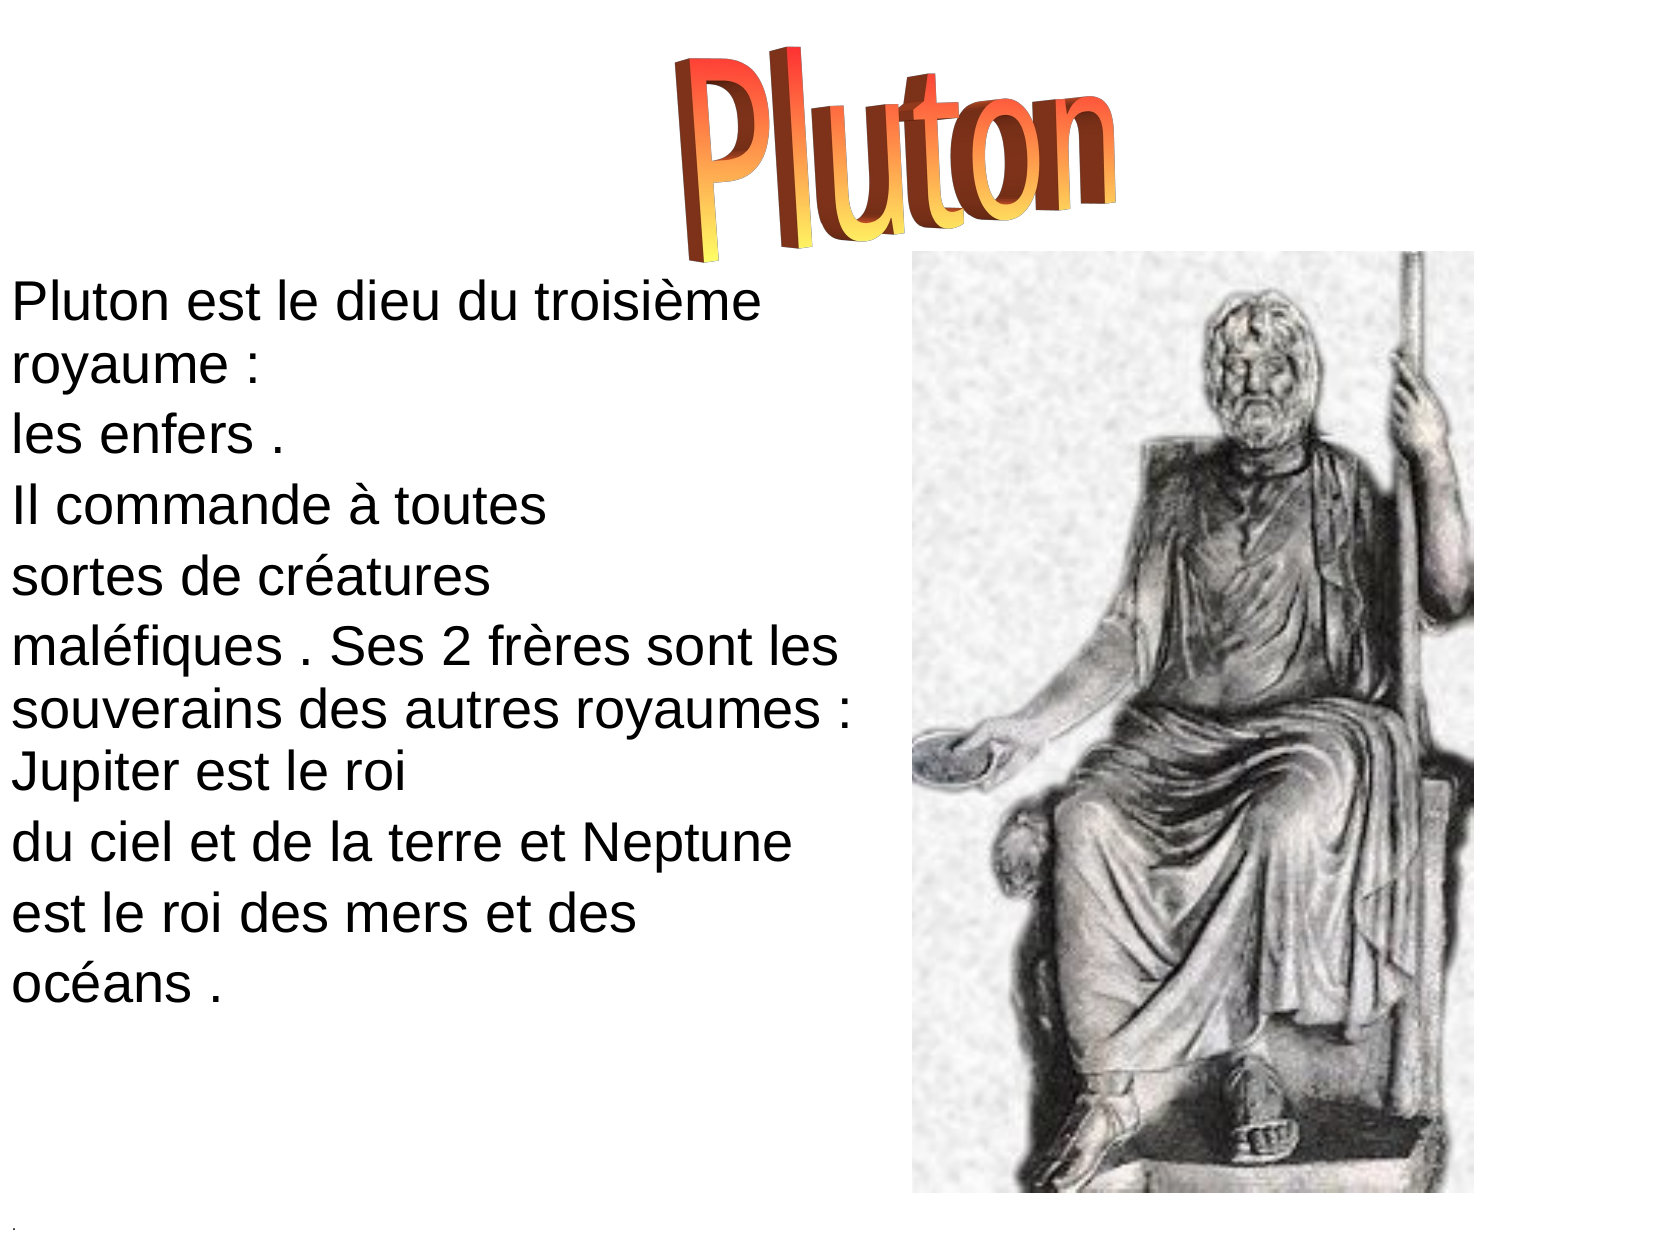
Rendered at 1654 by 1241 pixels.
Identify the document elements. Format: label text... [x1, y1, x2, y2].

list Pluton est le dieu du troisième royaume : les enfers . Il commande à toutes sortes de créatures maléfiques . Ses 2 frères sont les souverains des autres royaumes : Jupiter est le roi du ciel et de la terre et Neptune est le roi des mers et des océans . . [11, 23, 1028, 1241]
picture [1028, 251, 1474, 1193]
title [1028, 49, 1571, 257]
